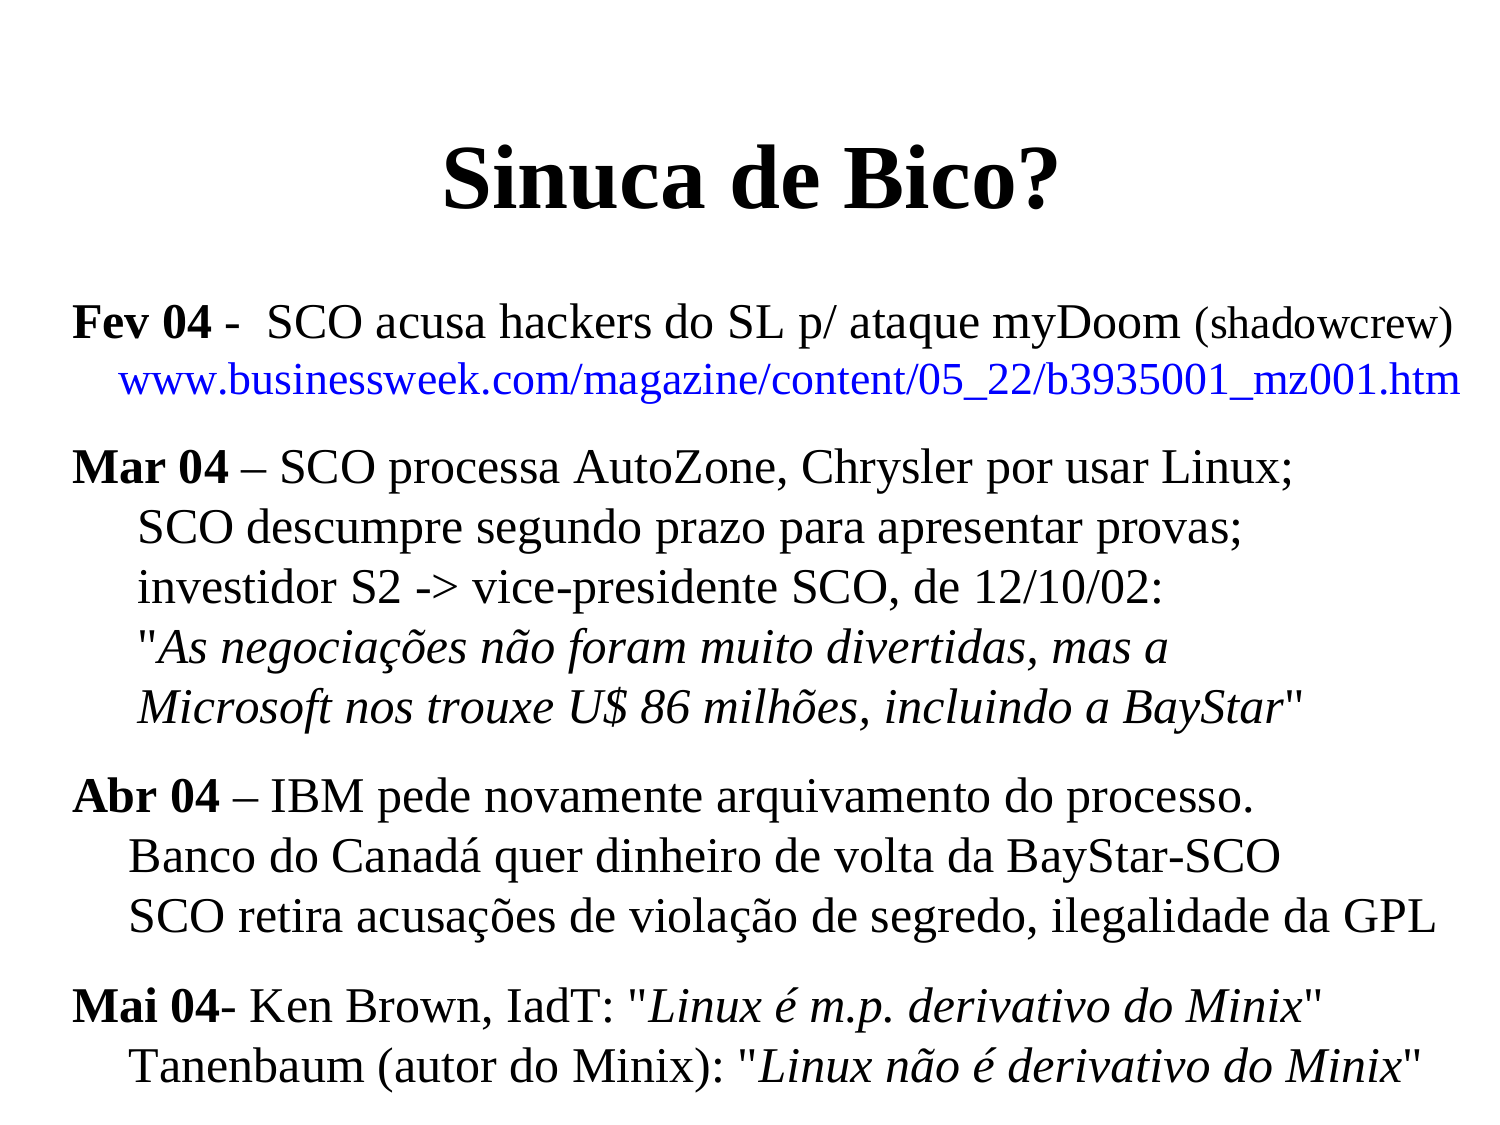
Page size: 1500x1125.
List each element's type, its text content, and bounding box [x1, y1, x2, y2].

title Sinuca de Bico? [115, 81, 1391, 269]
text_box Fev 04 - SCO acusa hackers do SL p/ ataque myDoom (shadowcrew) www.businessweek.com/magazine/content/05_22/b3935001_mz001.htm Mar 04 – SCO processa AutoZone, Chrysler por usar Linux; SCO descumpre segundo prazo para apresentar provas; investidor S2 -> vice-presidente SCO, de 12/10/02: "As negociações não foram muito divertidas, mas a Microsoft nos trouxe U$ 86 milhões, incluindo a BayStar" Abr 04 – IBM pede novamente arquivamento do processo. Banco do Canadá quer dinheiro de volta da BayStar-SCO SCO retira acusações de violação de segredo, ilegalidade da GPL Mai 04- Ken Brown, IadT: "Linux é m.p. derivativo do Minix" Tanenbaum (autor do Minix): "Linux não é derivativo do Minix" [70, 285, 1500, 1118]
